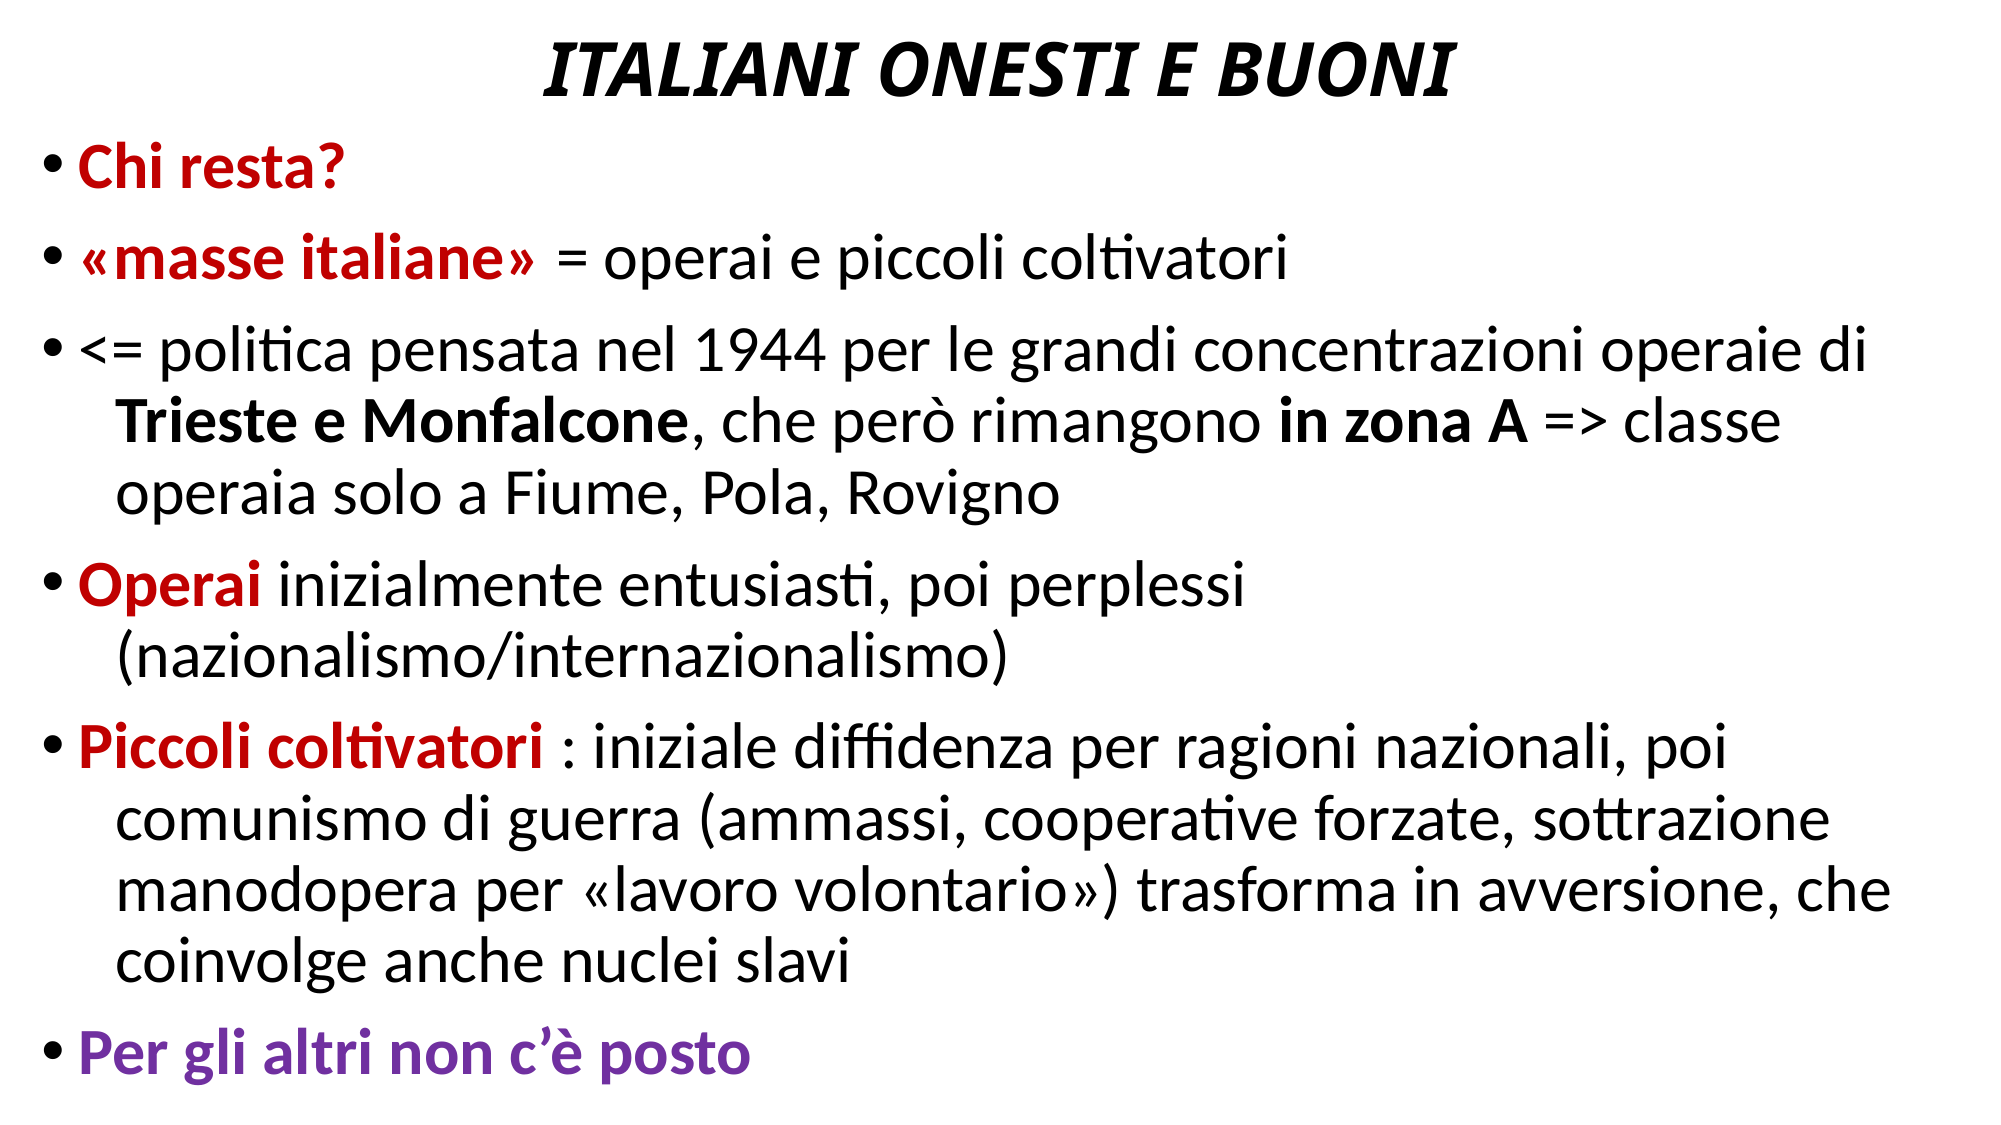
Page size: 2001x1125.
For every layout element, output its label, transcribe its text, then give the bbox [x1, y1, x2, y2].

list Chi resta? «masse italiane» = operai e piccoli coltivatori <= politica pensata nel 1944 per le grandi concentrazioni operaie di Trieste e Monfalcone, che però rimangono in zona A => classe operaia solo a Fiume, Pola, Rovigno Operai inizialmente entusiasti, poi perplessi (nazionalismo/internazionalismo) Piccoli coltivatori : iniziale diffidenza per ragioni nazionali, poi comunismo di guerra (ammassi, cooperative forzate, sottrazione manodopera per «lavoro volontario») trasforma in avversione, che coinvolge anche nuclei slavi Per gli altri non c’è posto [26, 123, 1970, 1105]
title ITALIANI ONESTI E BUONI [137, 20, 1863, 123]
